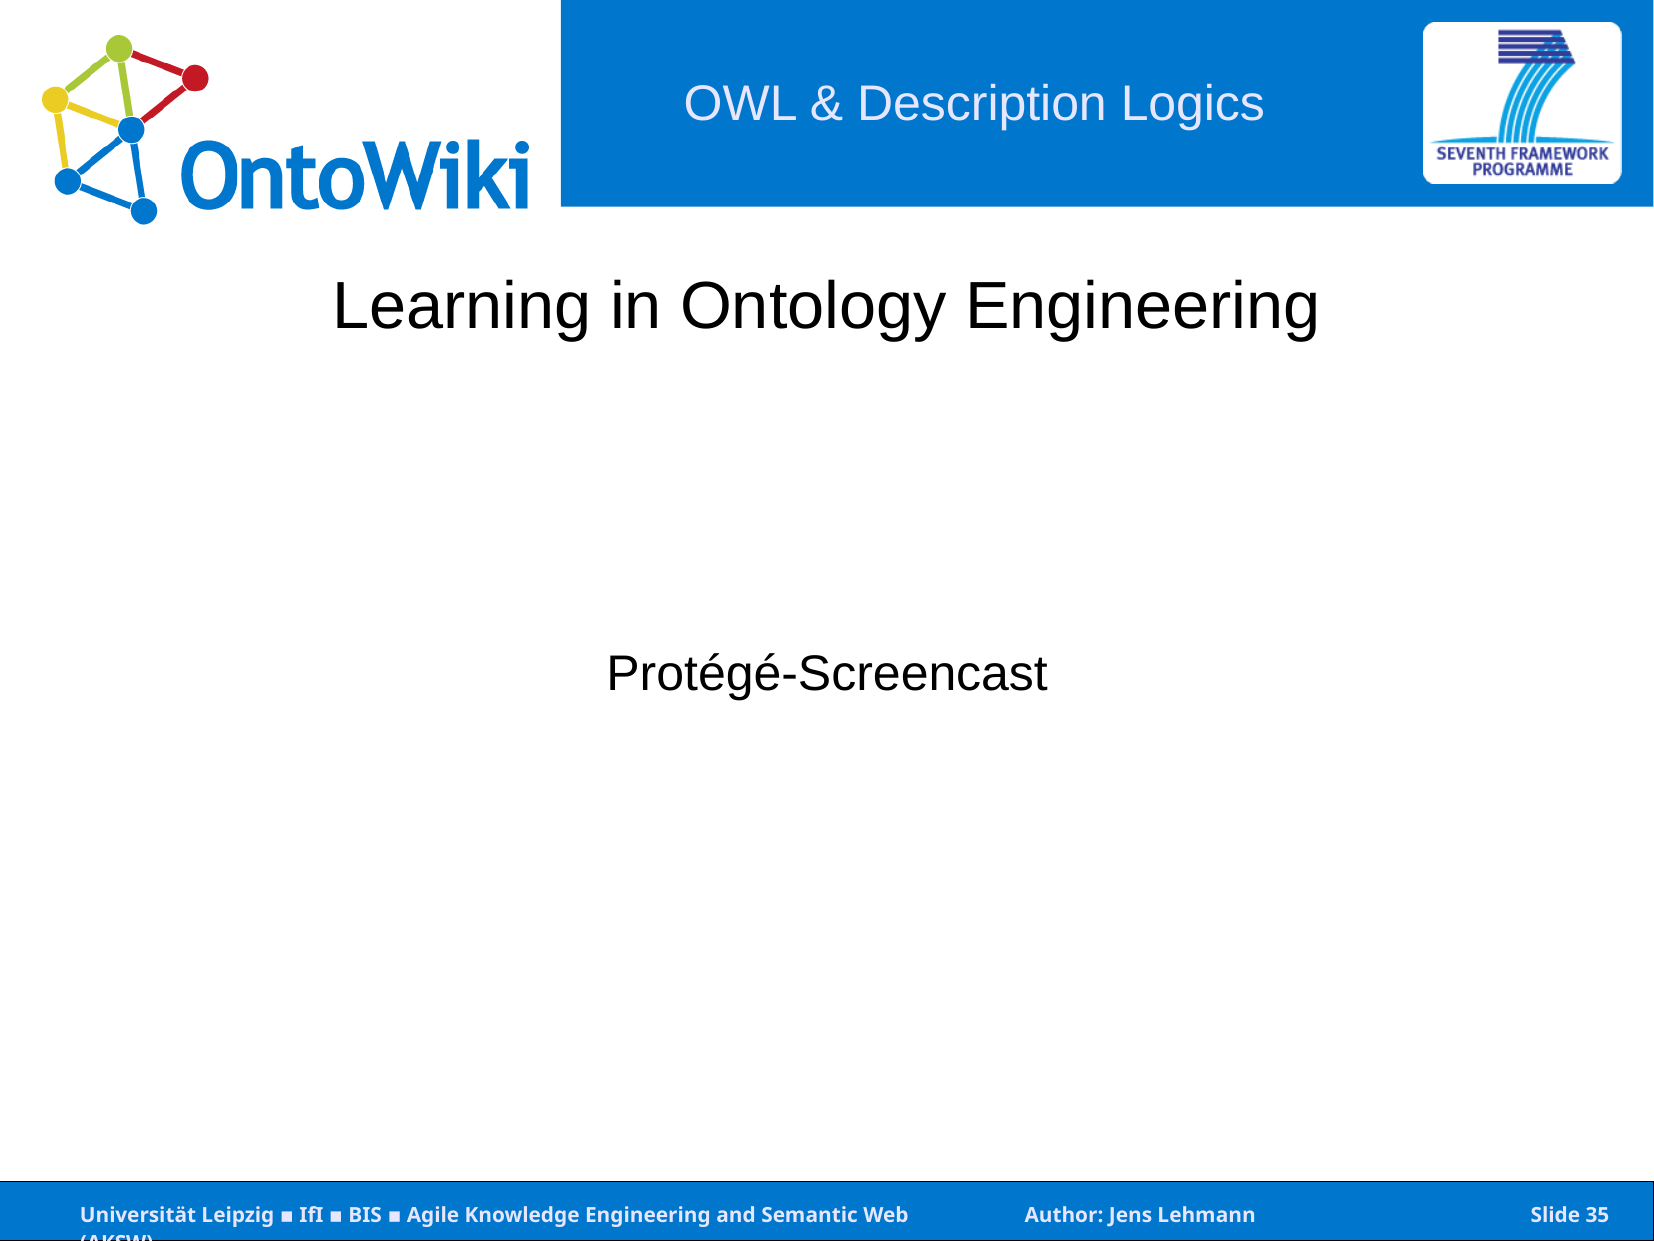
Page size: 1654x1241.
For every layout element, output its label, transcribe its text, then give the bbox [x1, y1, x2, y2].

text_box Protégé-Screencast [591, 638, 1063, 709]
picture [41, 34, 532, 231]
picture [1423, 22, 1622, 184]
title Learning in Ontology Engineering [82, 243, 1571, 368]
